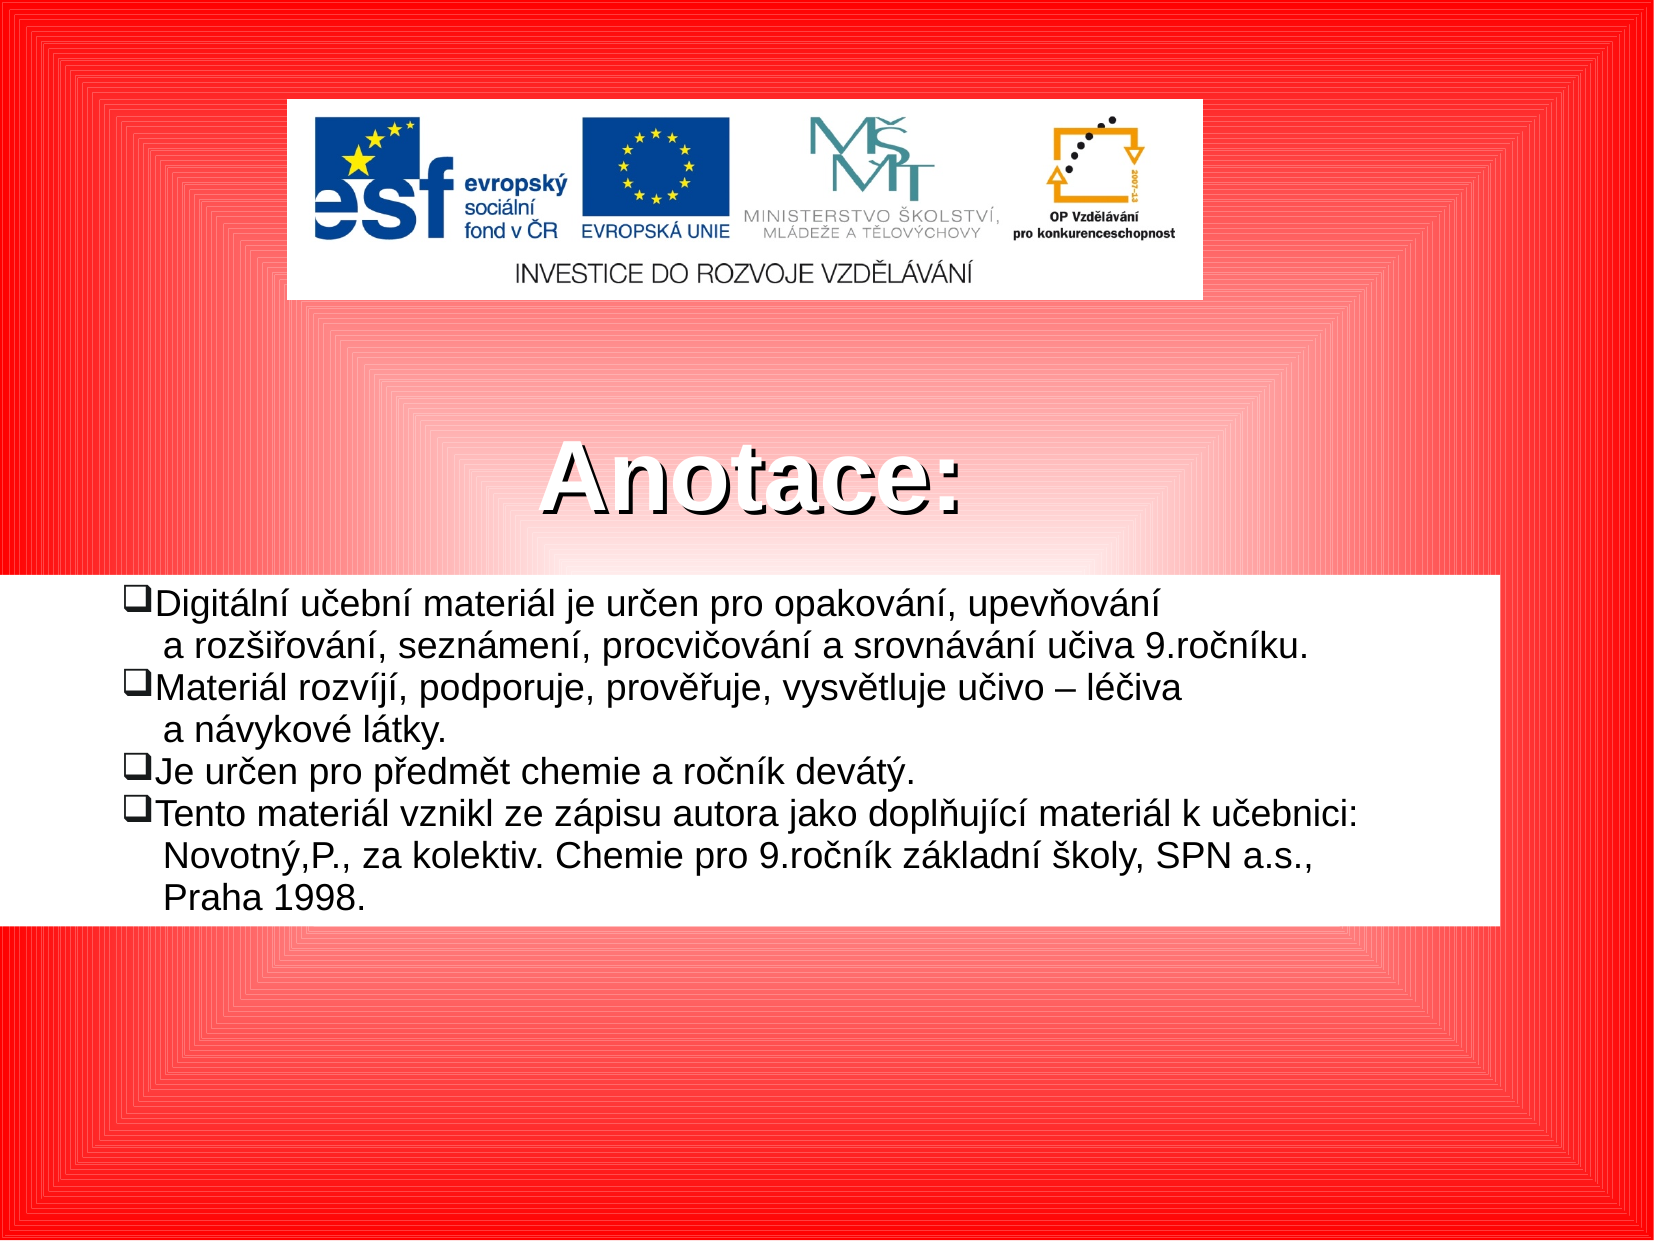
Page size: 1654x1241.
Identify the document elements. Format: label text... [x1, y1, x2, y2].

title Anotace: [112, 349, 1388, 574]
text_box Digitální učební materiál je určen pro opakování, upevňování a rozšiřování, seznámení, procvičování a srovnávání učiva 9.ročníku. Materiál rozvíjí, podporuje, prověřuje, vysvětluje učivo – léčiva a návykové látky. Je určen pro předmět chemie a ročník devátý. Tento materiál vznikl ze zápisu autora jako doplňující materiál k učebnici: Novotný,P., za kolektiv. Chemie pro 9.ročník základní školy, SPN a.s., Praha 1998. [0, 574, 1501, 927]
picture [287, 99, 1203, 300]
